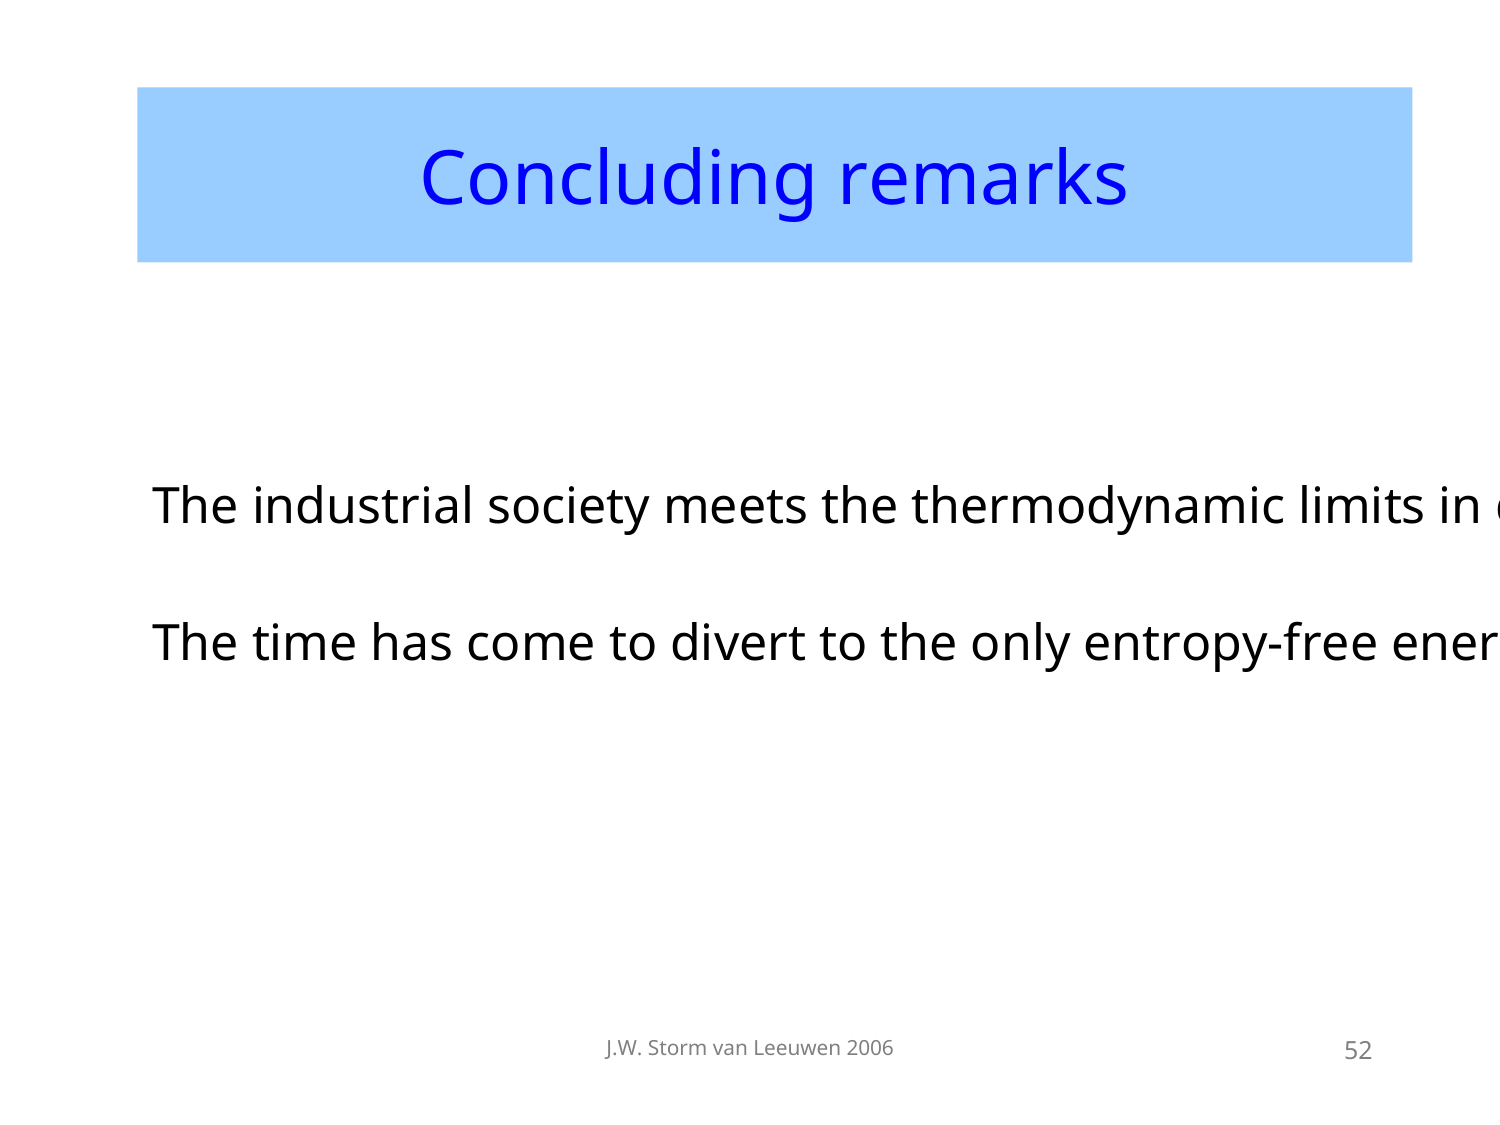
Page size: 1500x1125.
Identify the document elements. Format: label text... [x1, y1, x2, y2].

text_box Concluding remarks [137, 87, 1413, 263]
text_box The industrial society meets the thermodynamic limits in drawing its energy needs from mineral resources. The time has come to divert to the only entropy-free energy source: the sun. [137, 462, 1500, 683]
